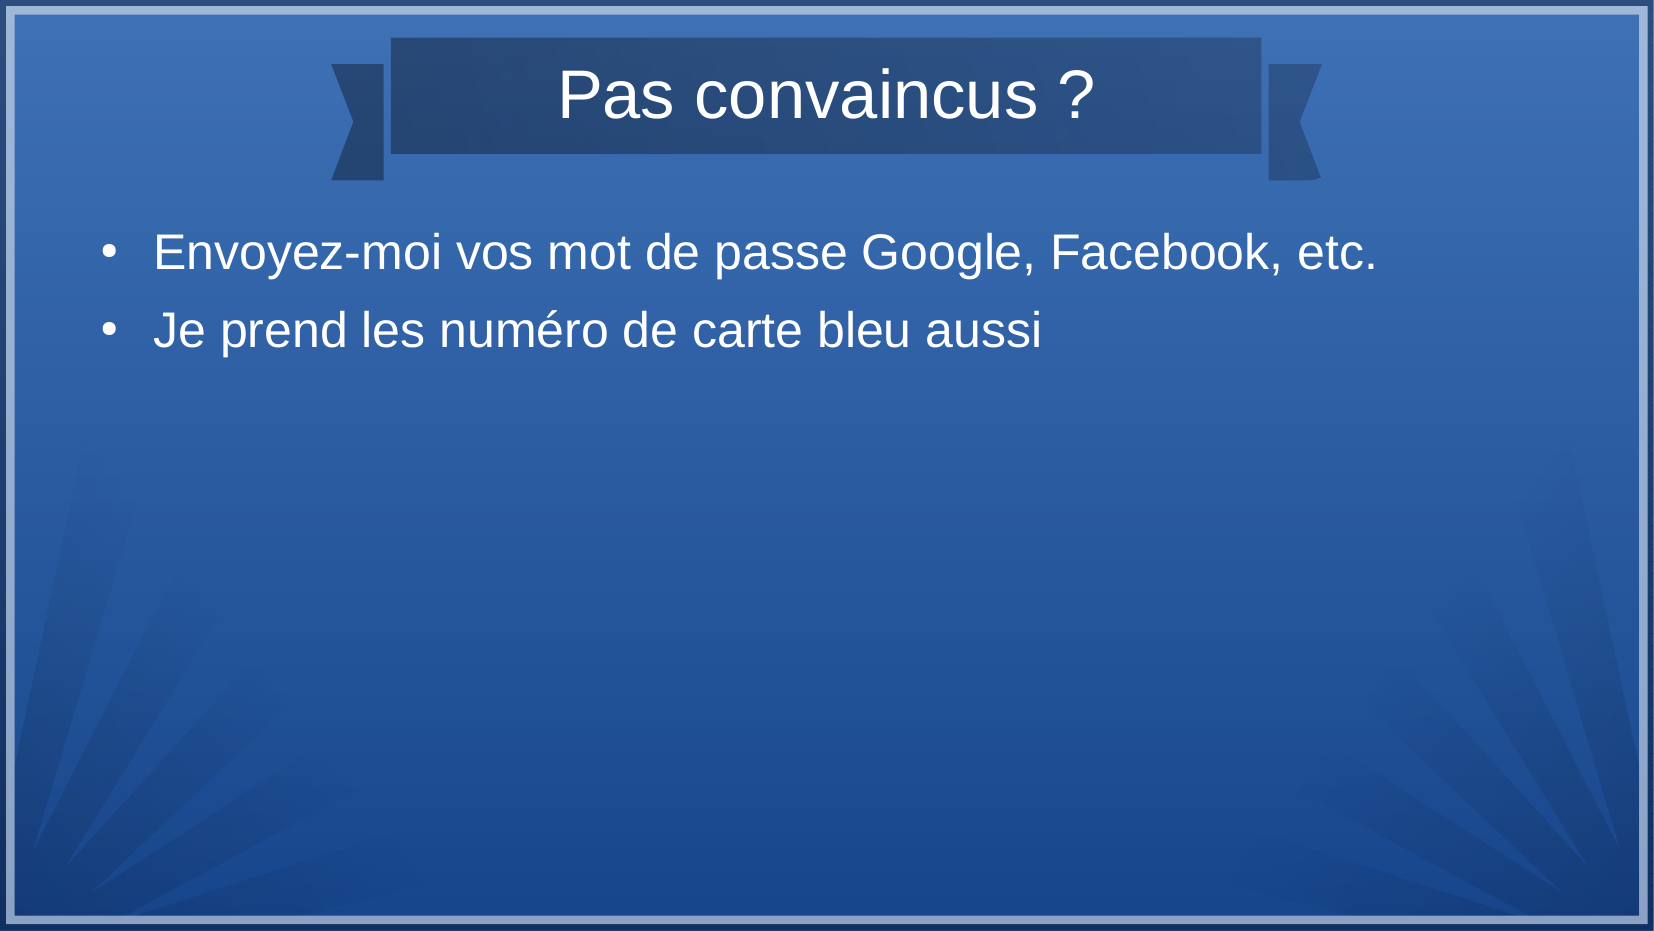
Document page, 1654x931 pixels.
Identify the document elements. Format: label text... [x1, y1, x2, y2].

title Pas convaincus ? [389, 35, 1264, 154]
list Envoyez-moi vos mot de passe Google, Facebook, etc. Je prend les numéro de carte bleu aussi [82, 224, 1571, 848]
